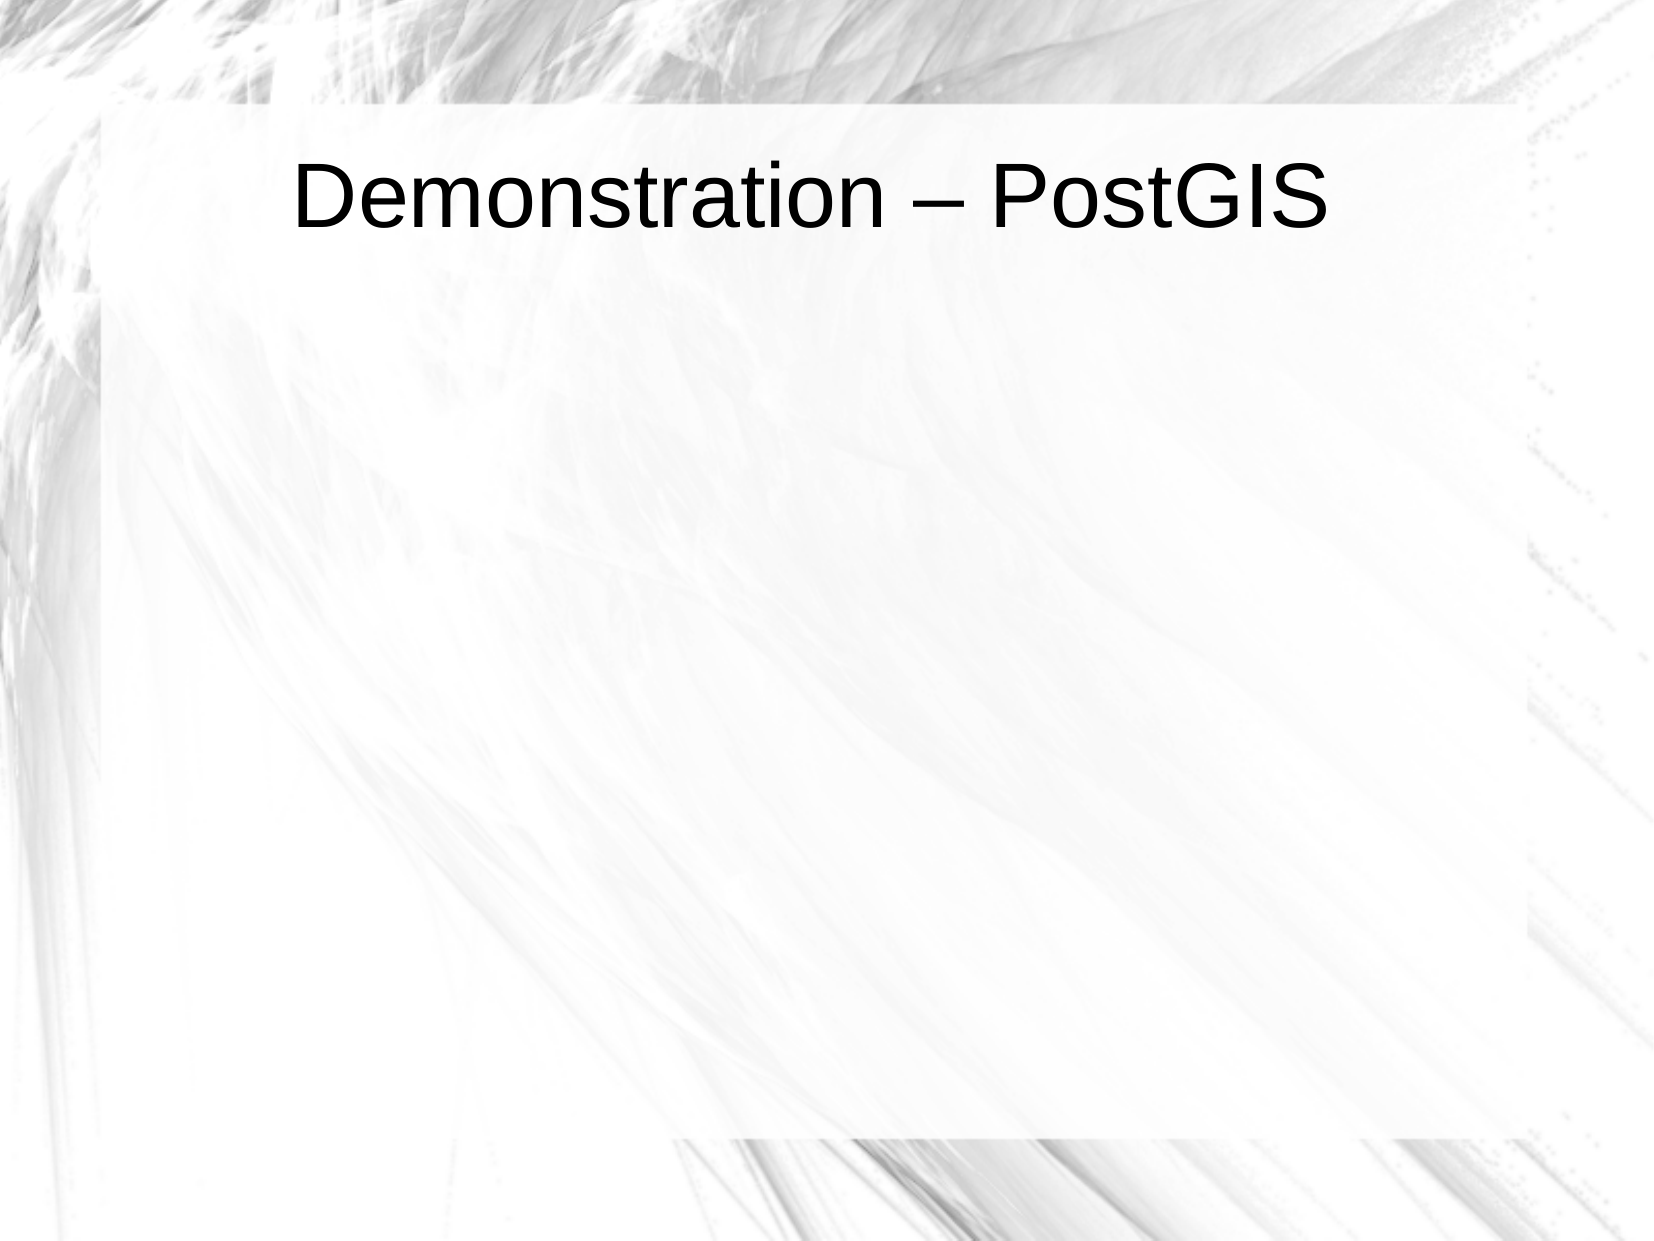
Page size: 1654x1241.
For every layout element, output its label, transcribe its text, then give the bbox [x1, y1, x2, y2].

picture [0, 0, 1654, 1241]
title Demonstration – PostGIS [118, 119, 1506, 273]
